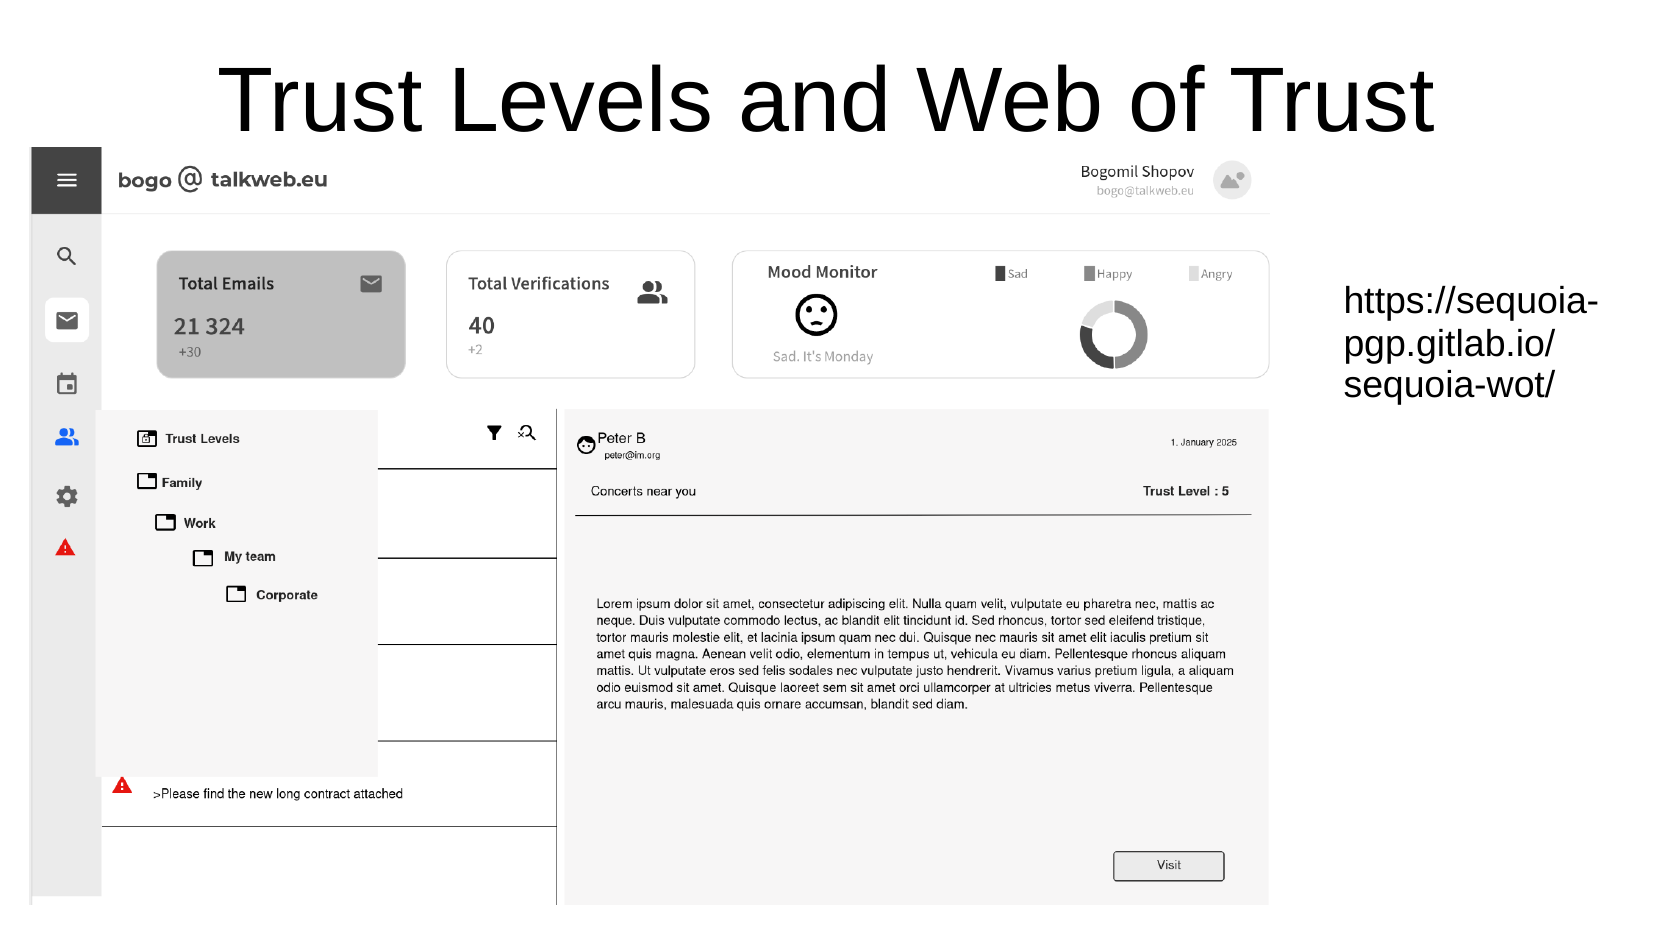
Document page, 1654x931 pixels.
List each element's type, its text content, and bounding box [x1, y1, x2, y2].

picture [29, 147, 1270, 905]
title Trust Levels and Web of Trust [82, 21, 1571, 178]
text_box https://sequoia-pgp.gitlab.io/sequoia-wot/ [1328, 272, 1623, 414]
